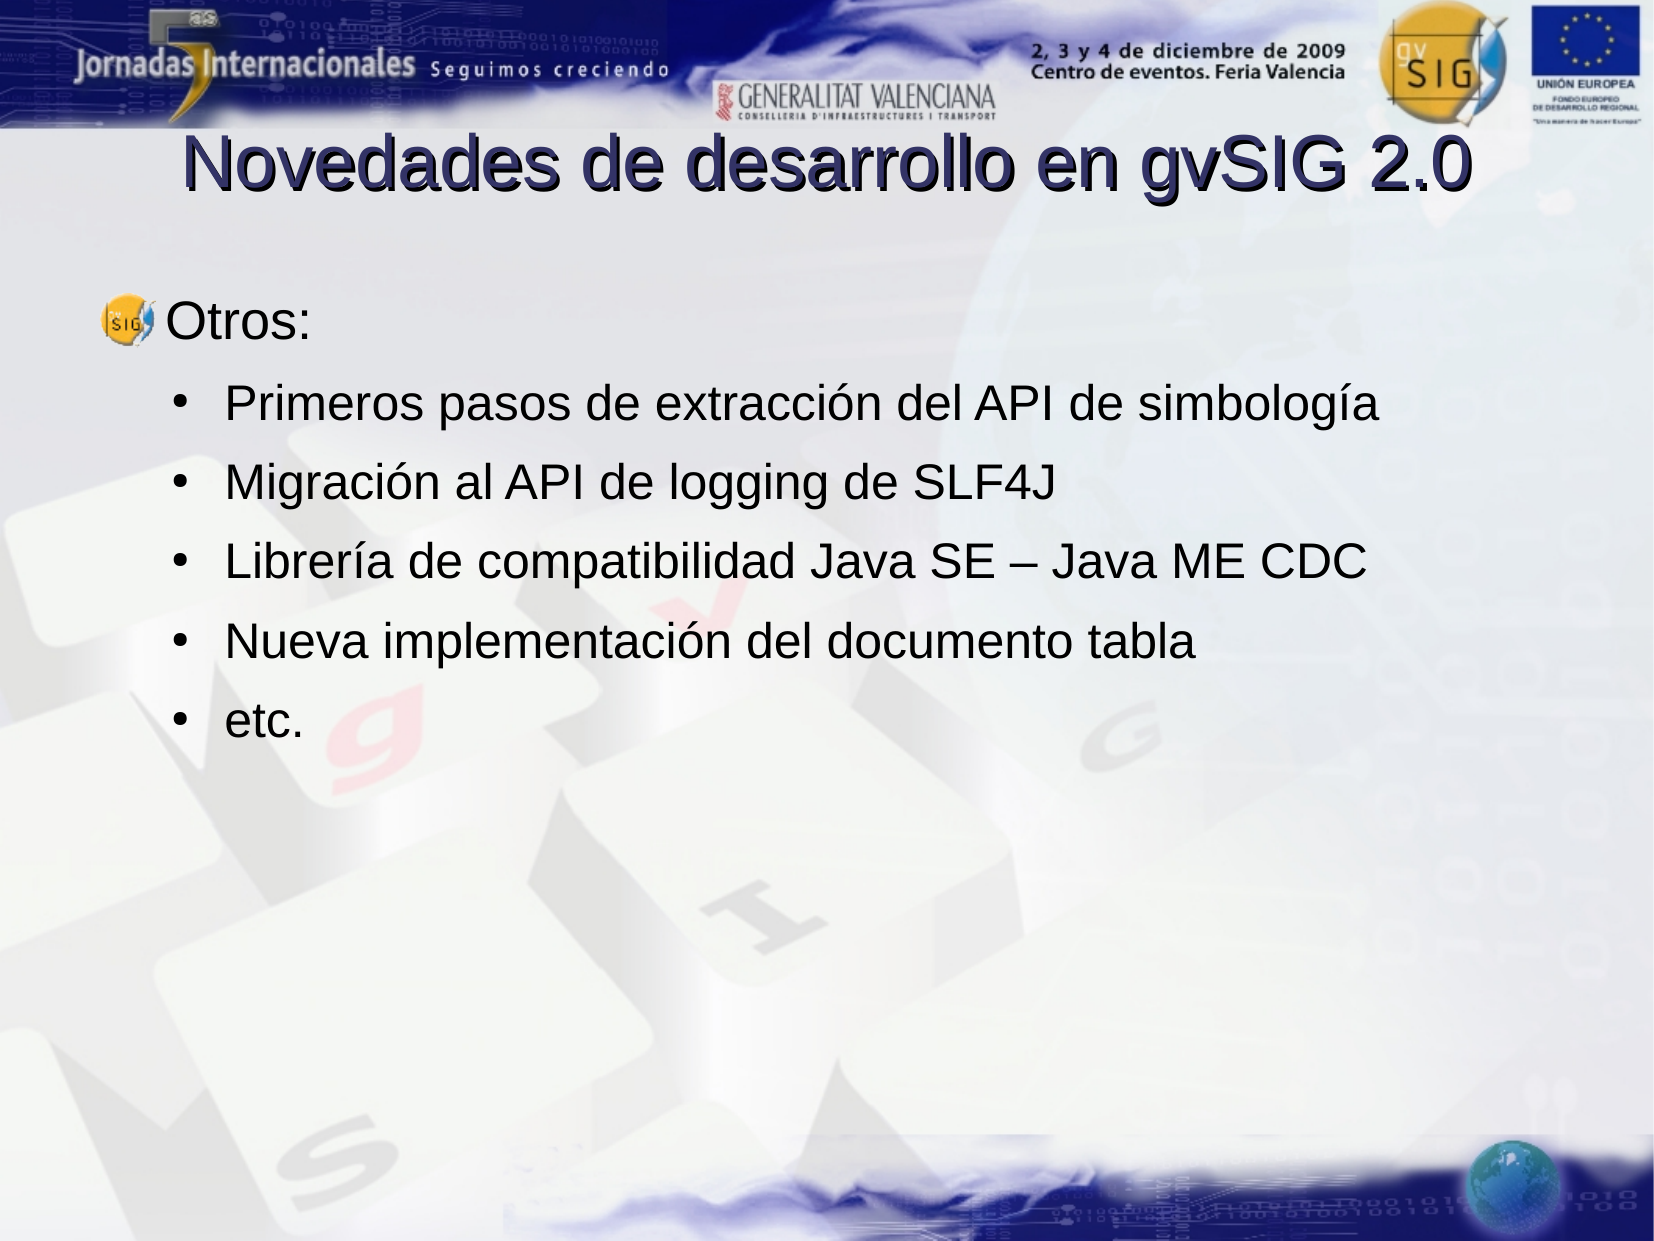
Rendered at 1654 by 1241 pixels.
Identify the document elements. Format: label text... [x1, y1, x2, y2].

list Otros: Primeros pasos de extracción del API de simbología Migración al API de logging de SLF4J Librería de compatibilidad Java SE – Java ME CDC Nueva implementación del documento tabla etc. [82, 290, 1571, 1109]
title Novedades de desarrollo en gvSIG 2.0 [82, 47, 1571, 258]
picture [0, 0, 1654, 1241]
